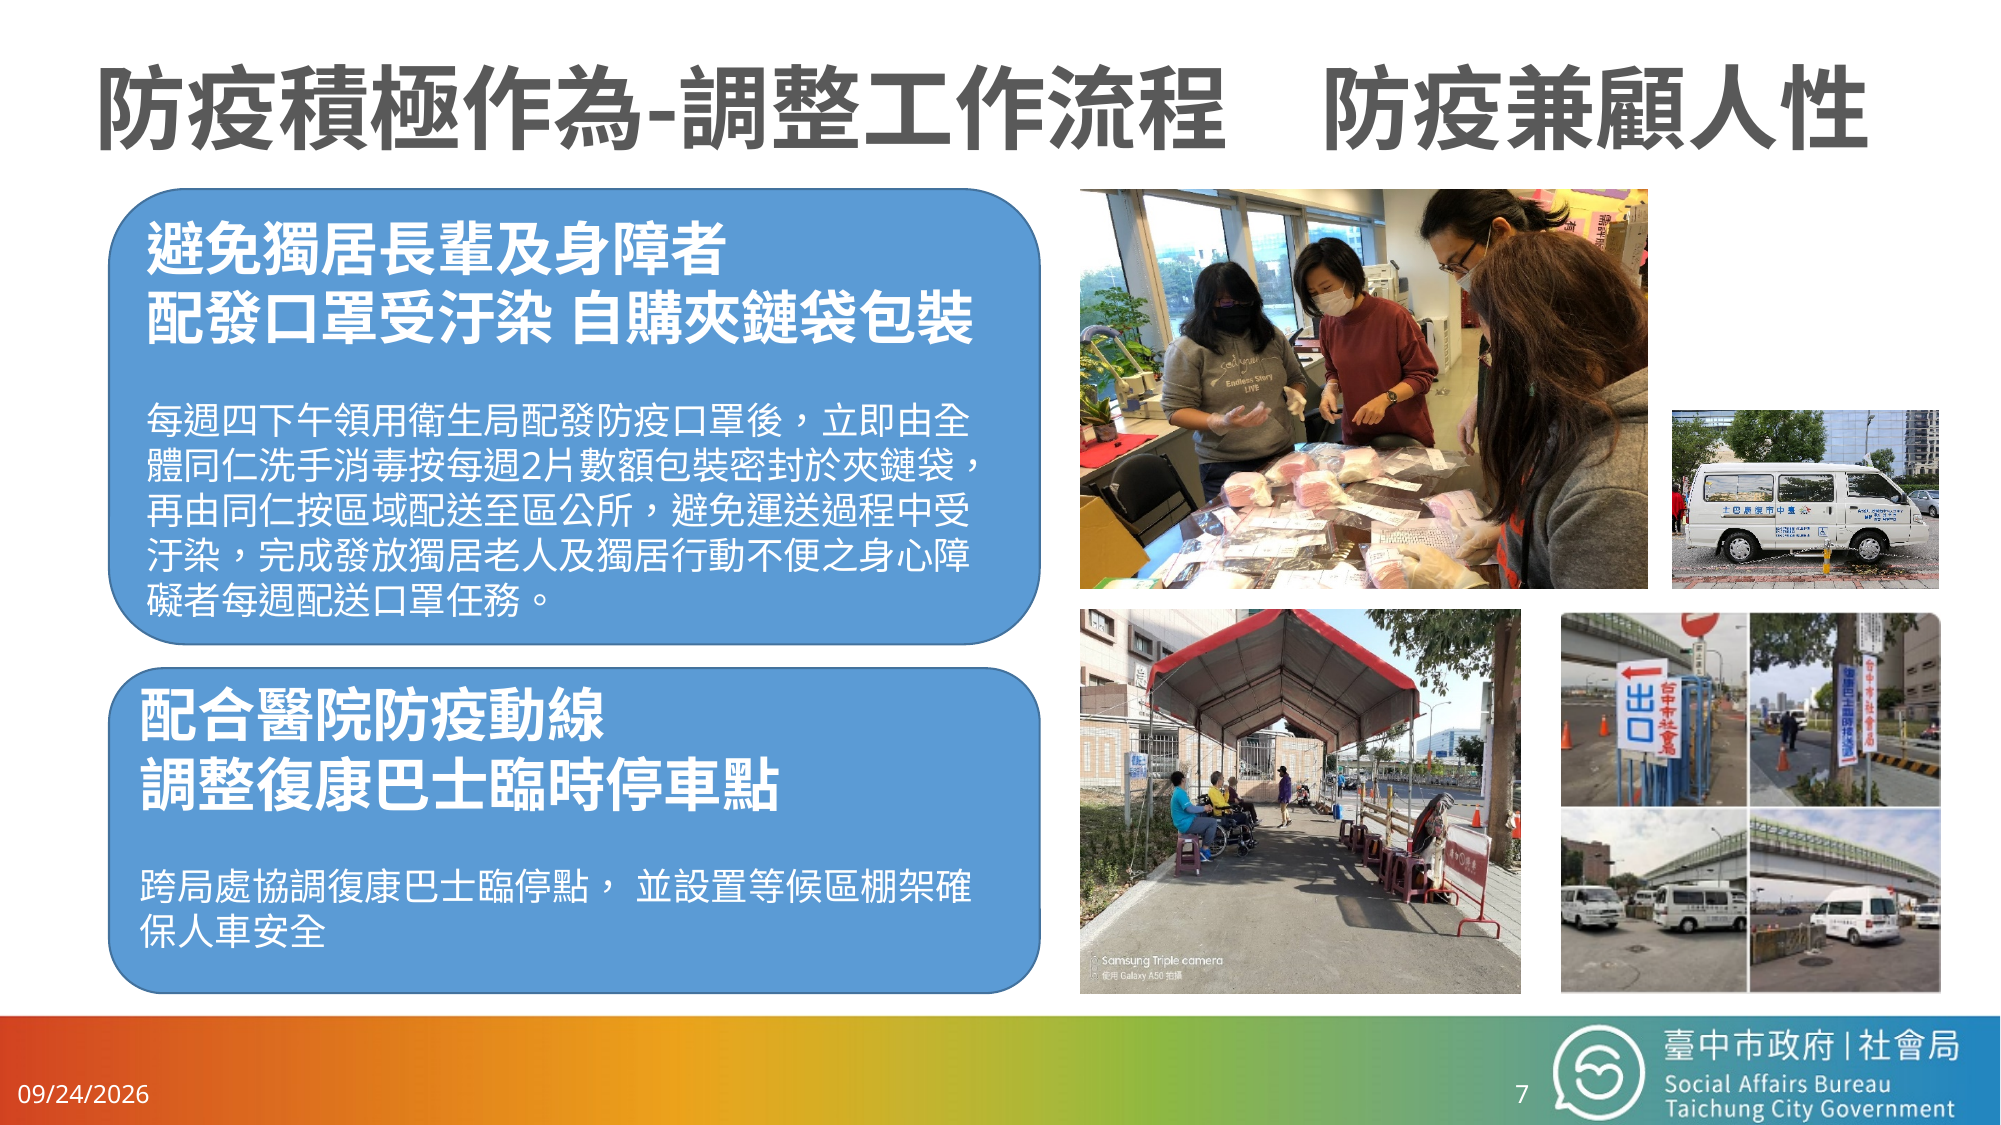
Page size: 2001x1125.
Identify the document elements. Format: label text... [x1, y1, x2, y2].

slide_number 03/17/2020 [2, 1065, 453, 1125]
title 防疫積極作為-調整工作流程 防疫兼顧人性 [79, 35, 1924, 190]
picture [0, 0, 2001, 1125]
slide_number <編號> [1094, 1065, 1545, 1125]
text_box 避免獨居長輩及身障者 配發口罩受汙染 自購夾鏈袋包裝 每週四下午領用衛生局配發防疫口罩後，立即由全體同仁洗手消毒按每週2片數額包裝密封於夾鏈袋，再由同仁按區域配送至區公所，避免運送過程中受汙染，完成發放獨居老人及獨居行動不便之身心障礙者每週配送口罩任務。 [108, 189, 1040, 645]
text_box 配合醫院防疫動線 調整復康巴士臨時停車點 跨局處協調復康巴士臨停點， 並設置等候區棚架確保人車安全 [109, 668, 1040, 994]
